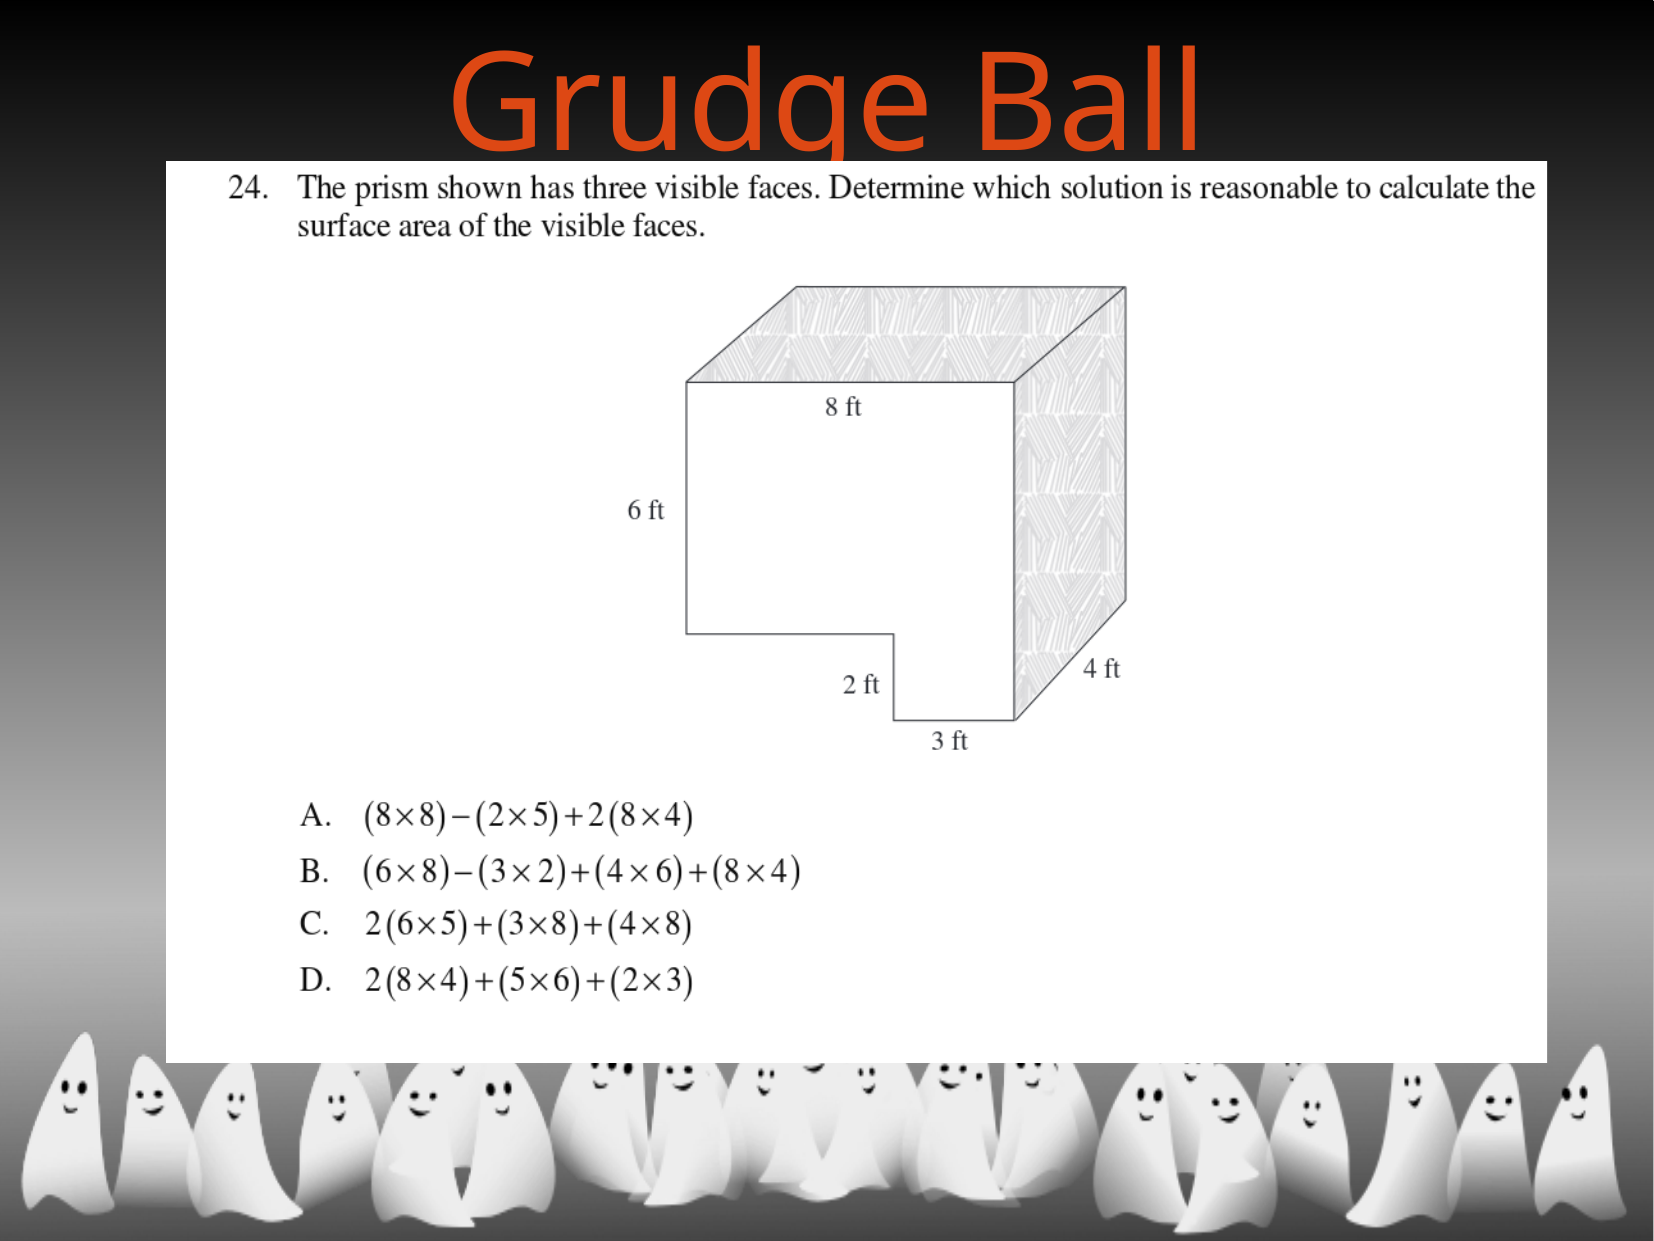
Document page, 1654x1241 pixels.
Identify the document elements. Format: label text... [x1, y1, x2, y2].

picture [0, 161, 1654, 1241]
title Grudge Ball [82, 0, 1571, 201]
